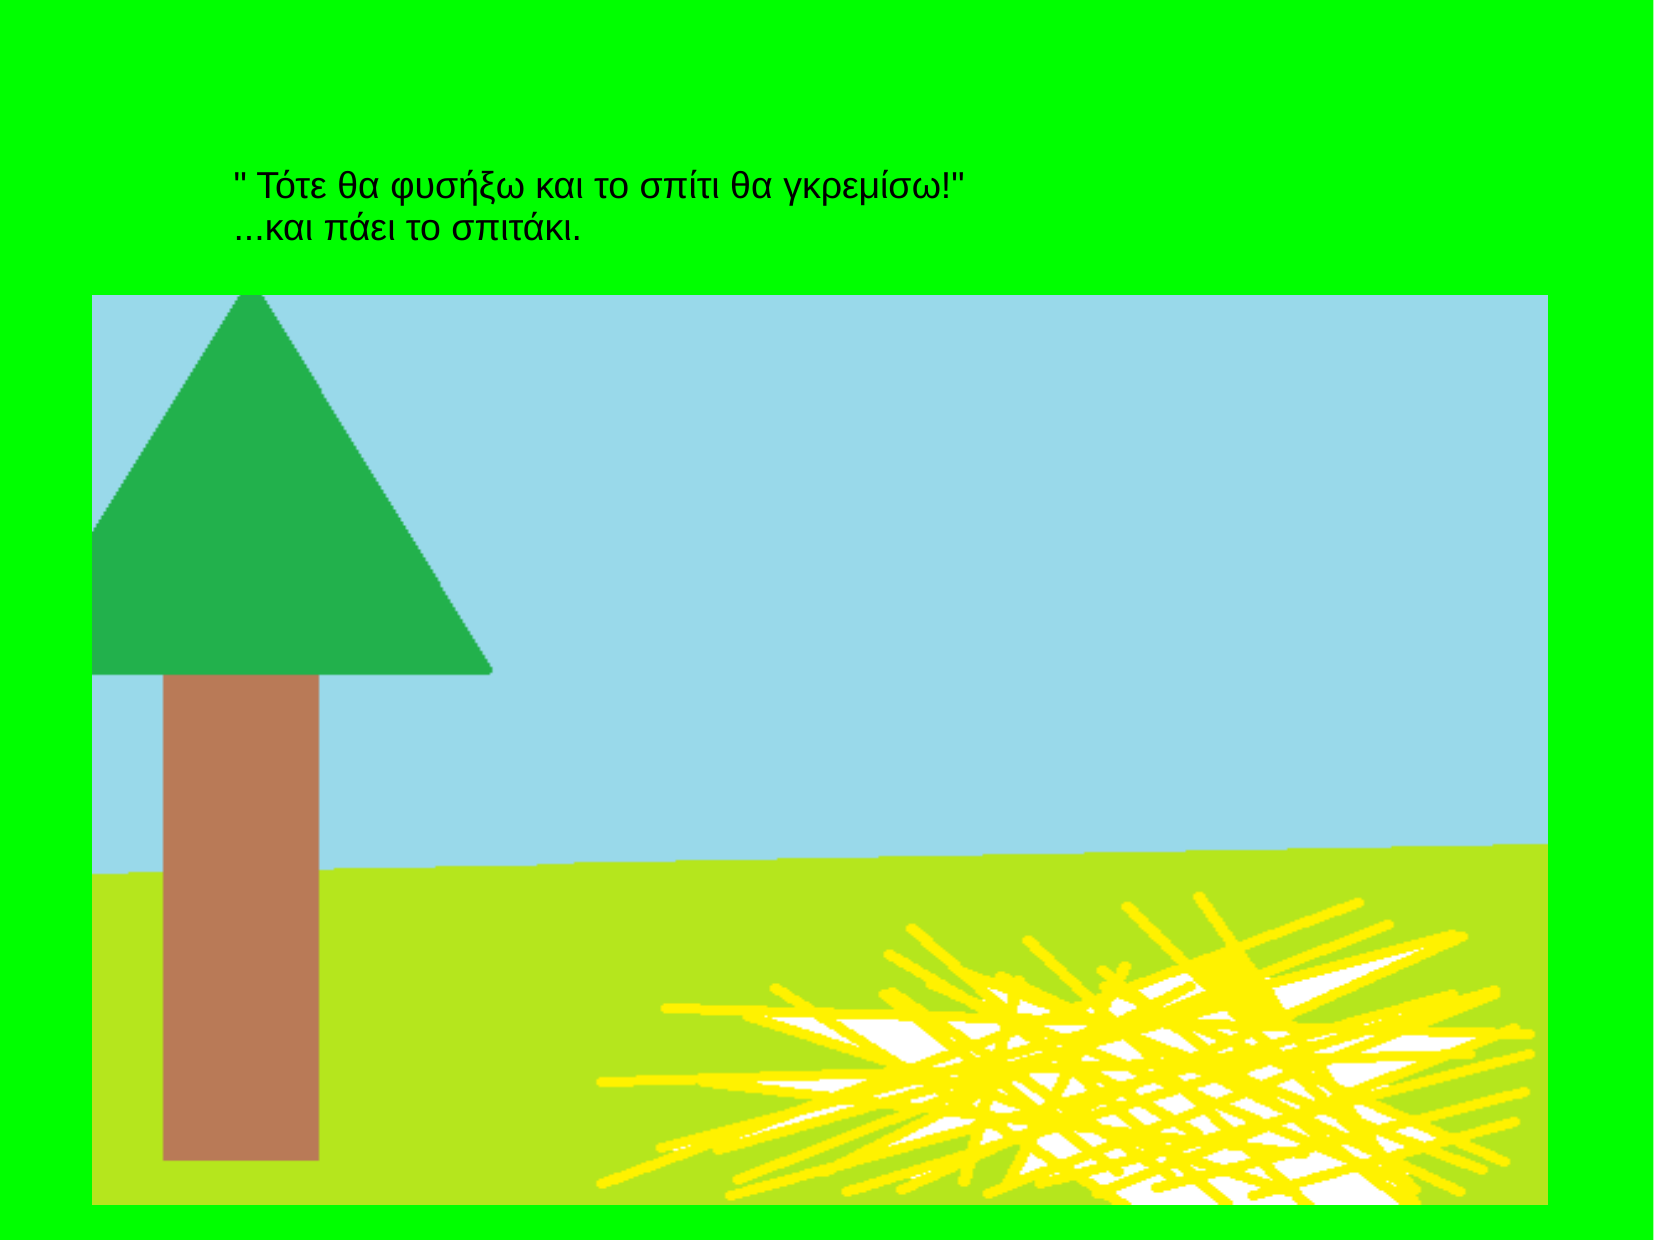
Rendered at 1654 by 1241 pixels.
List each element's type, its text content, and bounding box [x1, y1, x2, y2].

text_box " Τότε θα φυσήξω και το σπίτι θα γκρεμίσω!" ...και πάει το σπιτάκι. [218, 31, 1465, 257]
picture [92, 295, 1548, 1205]
